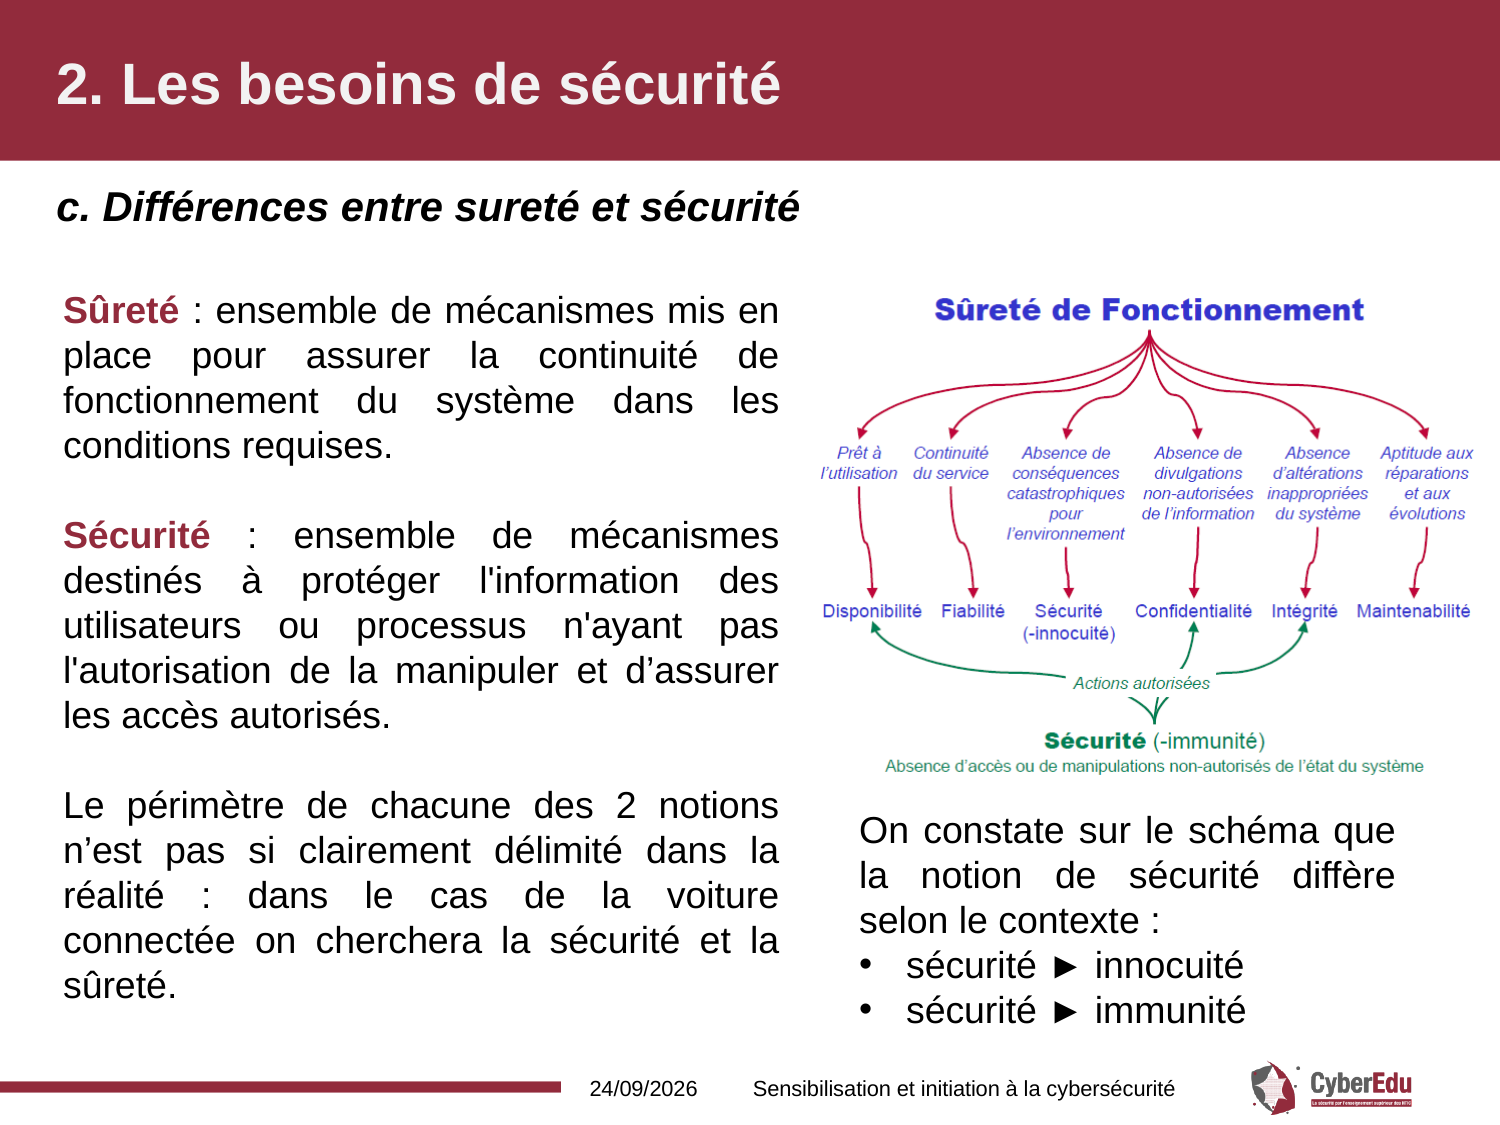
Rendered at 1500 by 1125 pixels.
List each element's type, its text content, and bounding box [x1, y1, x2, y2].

picture [791, 281, 1500, 787]
text_box Sûreté : ensemble de mécanismes mis en place pour assurer la continuité de fonctionnement du système dans les conditions requises. Sécurité : ensemble de mécanismes destinés à protéger l'information des utilisateurs ou processus n'ayant pas l'autorisation de la manipuler et d’assurer les accès autorisés. Le périmètre de chacune des 2 notions n’est pas si clairement délimité dans la réalité : dans le cas de la voiture connectée on cherchera la sécurité et la sûreté. [48, 278, 795, 1014]
list c. Différences entre sureté et sécurité [41, 172, 1471, 268]
title 2. Les besoins de sécurité [41, 1, 1471, 161]
picture [1246, 1060, 1412, 1115]
text_box On constate sur le schéma que la notion de sécurité diffère selon le contexte : sécurité ► innocuité sécurité ► immunité [844, 798, 1411, 1039]
slide_number 15/11/2020 [561, 1057, 727, 1118]
footer Sensibilisation et initiation à la cybersécurité [738, 1057, 1236, 1118]
